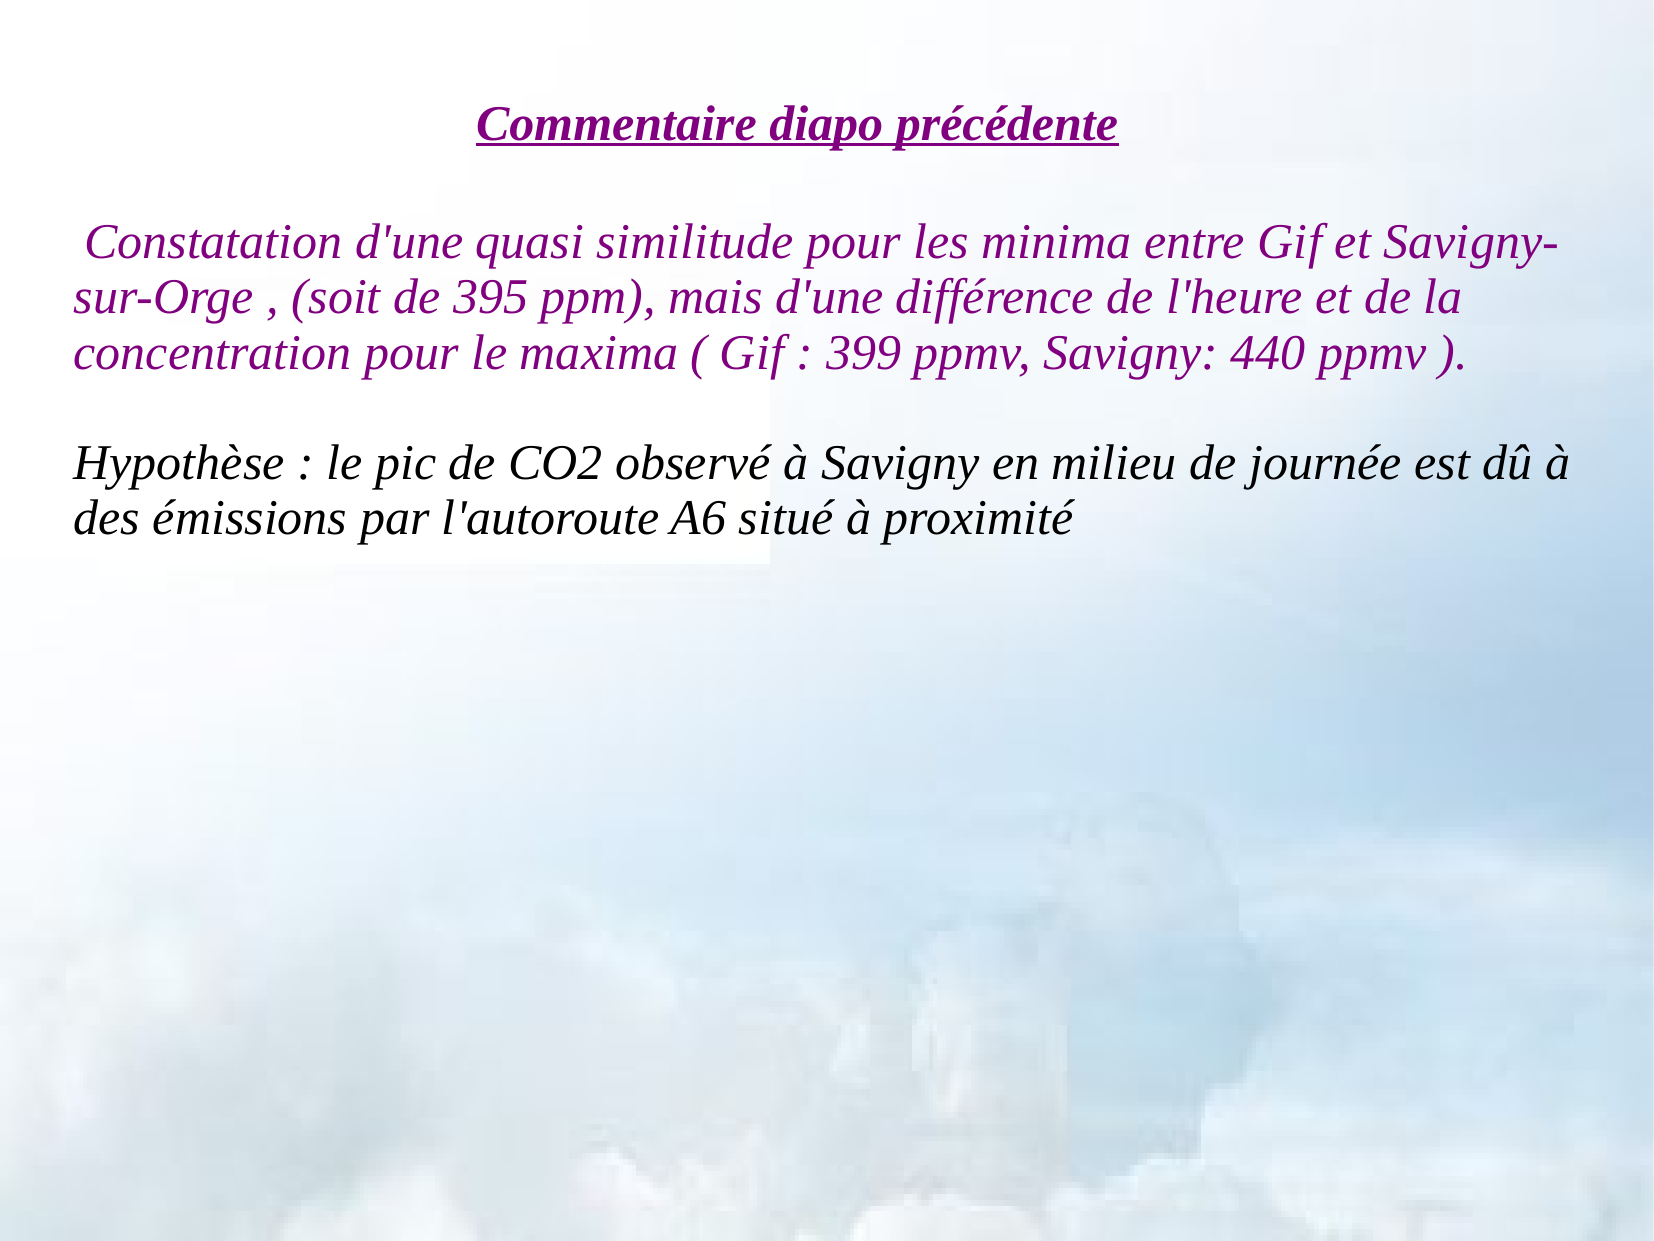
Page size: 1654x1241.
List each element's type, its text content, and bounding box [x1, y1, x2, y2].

picture [0, 0, 1654, 1241]
text_box Commentaire diapo précédente [88, 88, 1506, 160]
text_box Constatation d'une quasi similitude pour les minima entre Gif et Savigny-sur-Orge , (soit de 395 ppm), mais d'une différence de l'heure et de la concentration pour le maxima ( Gif : 399 ppmv, Savigny: 440 ppmv ). Hypothèse : le pic de CO2 observé à Savigny en milieu de journée est dû à des émissions par l'autoroute A6 situé à proximité [59, 206, 1595, 557]
